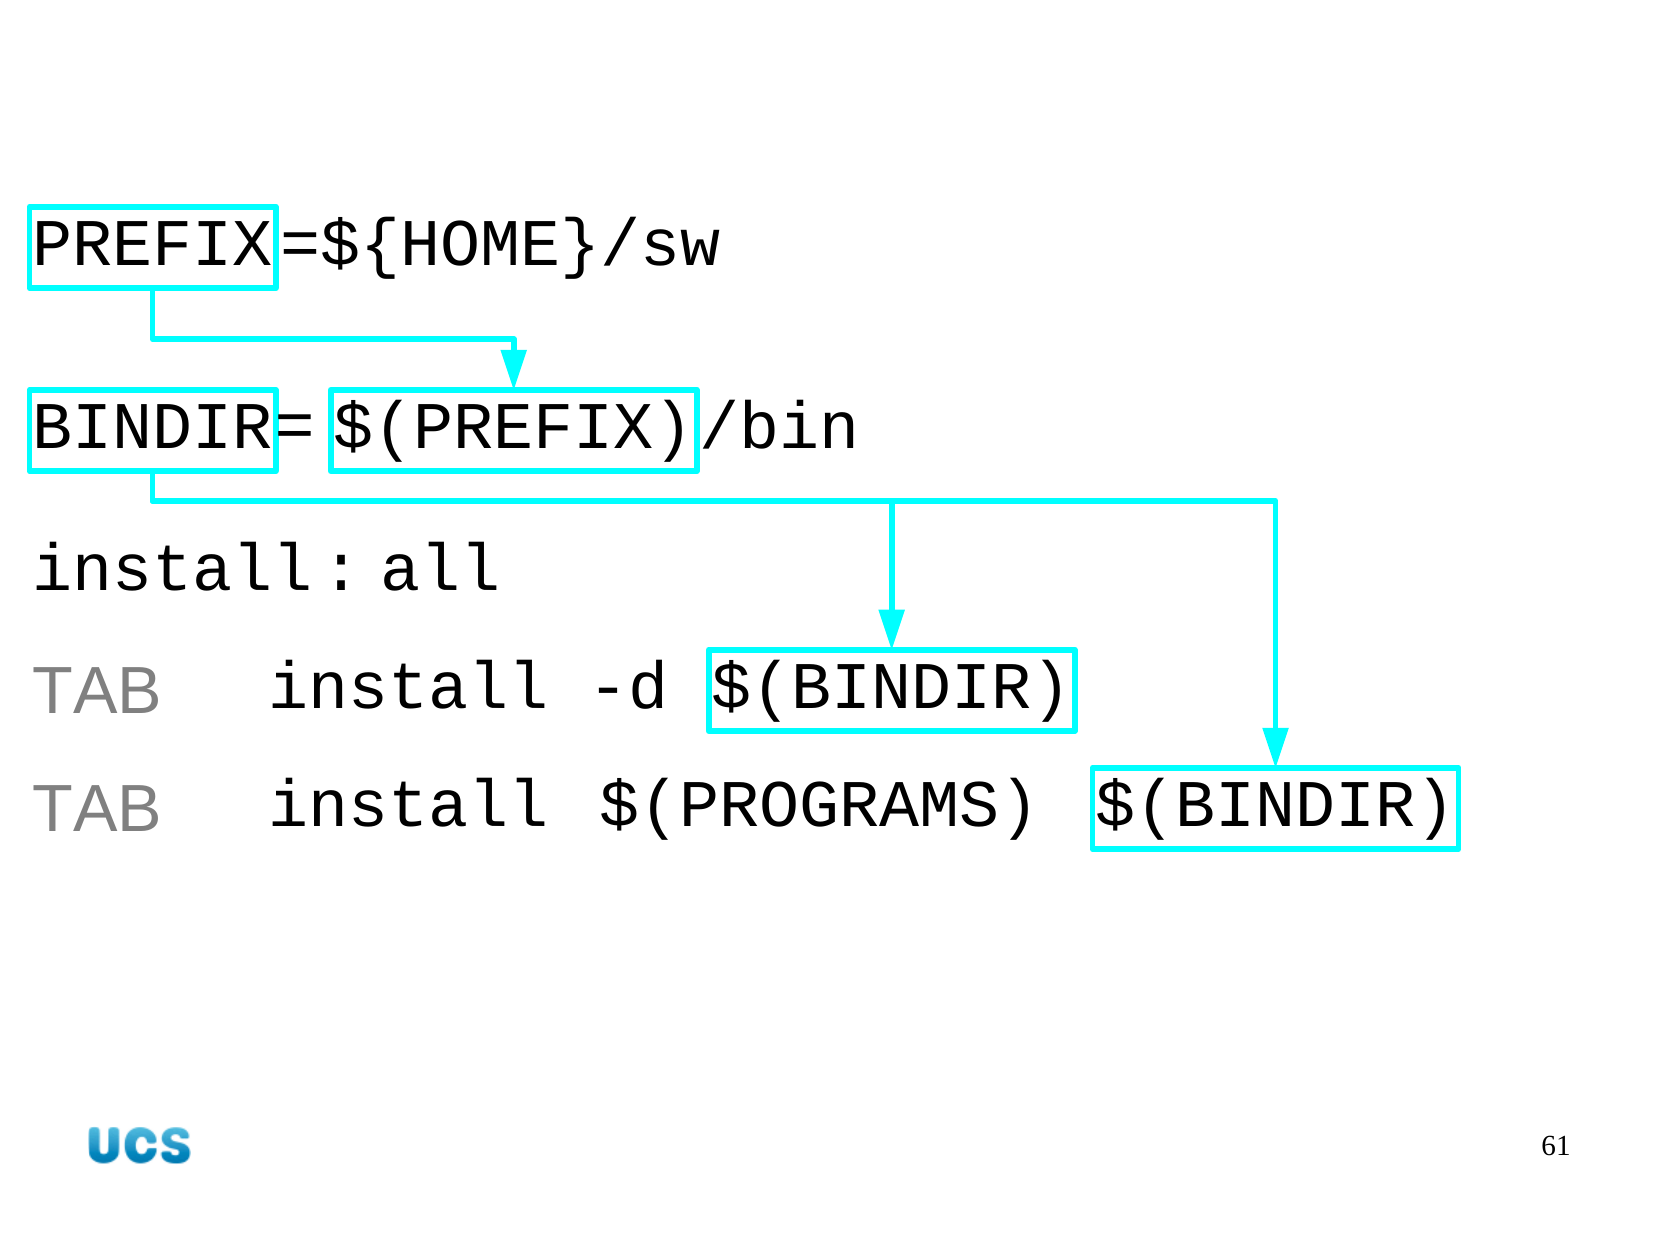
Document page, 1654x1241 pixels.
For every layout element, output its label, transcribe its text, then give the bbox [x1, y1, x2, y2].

text_box install -d [265, 649, 672, 732]
picture [88, 1126, 191, 1165]
text_box $(BINDIR) [1092, 767, 1459, 850]
text_box install [29, 531, 316, 614]
text_box : [318, 531, 365, 614]
text_box PREFIX [29, 206, 276, 289]
text_box $(BINDIR) [708, 649, 1075, 732]
text_box TAB [29, 649, 166, 731]
text_box $(PREFIX) [330, 389, 697, 472]
text_box = [272, 383, 318, 465]
text_box /bin [700, 389, 863, 472]
text_box TAB [29, 767, 166, 849]
text_box BINDIR [29, 389, 276, 472]
text_box =${HOME}/sw [277, 206, 724, 289]
text_box $(PROGRAMS) [596, 767, 1043, 850]
text_box all [377, 531, 504, 613]
text_box install [265, 767, 552, 850]
